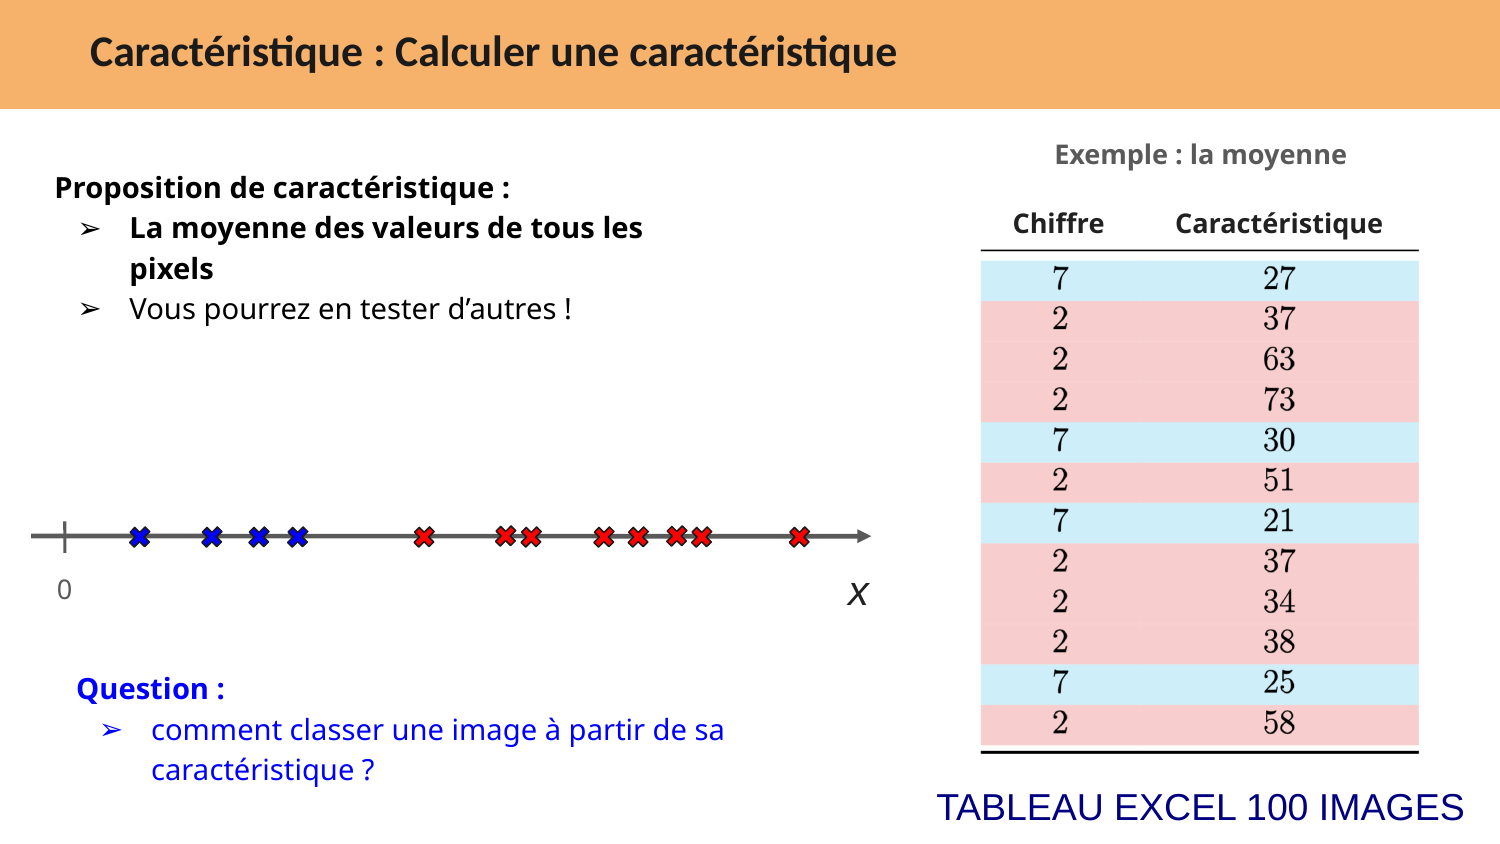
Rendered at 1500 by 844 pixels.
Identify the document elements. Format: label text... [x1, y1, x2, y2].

text_box Caractéristique : Calculer une caractéristique [0, 0, 1500, 109]
text_box [628, 527, 649, 548]
text_box [521, 527, 542, 548]
text_box Exemple : la moyenne [1011, 122, 1390, 186]
text_box Caractéristique [1135, 191, 1423, 255]
text_box [666, 526, 687, 547]
text_box [287, 527, 308, 548]
text_box 0 [41, 557, 88, 621]
text_box Proposition de caractéristique : La moyenne des valeurs de tous les pixels Vous pourrez en tester d’autres ! [39, 149, 740, 341]
text_box Question : comment classer une image à partir de sa caractéristique ? [61, 650, 795, 802]
text_box [248, 527, 269, 548]
text_box [129, 527, 150, 548]
text_box [201, 527, 222, 548]
text_box Chiffre [981, 191, 1135, 255]
text_box TABLEAU EXCEL 100 IMAGES [912, 767, 1490, 843]
text_box [789, 527, 810, 548]
picture [974, 243, 1427, 759]
text_box [495, 526, 516, 547]
text_box [593, 527, 614, 548]
text_box [414, 527, 435, 548]
text_box [691, 527, 712, 548]
text_box x [820, 557, 897, 621]
